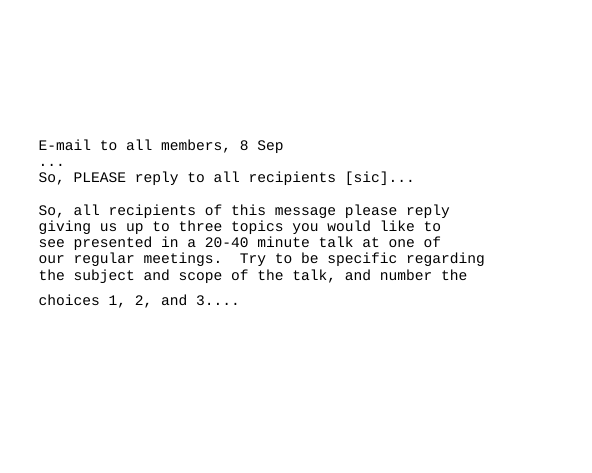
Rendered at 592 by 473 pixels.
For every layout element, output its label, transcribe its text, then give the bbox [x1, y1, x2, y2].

text_box E-mail to all members, 8 Sep ... So, PLEASE reply to all recipients [sic]... So, all recipients of this message please reply giving us up to three topics you would like to see presented in a 20-40 minute talk at one of our regular meetings. Try to be specific regarding the subject and scope of the talk, and number the choices 1, 2, and 3.... [23, 118, 591, 334]
